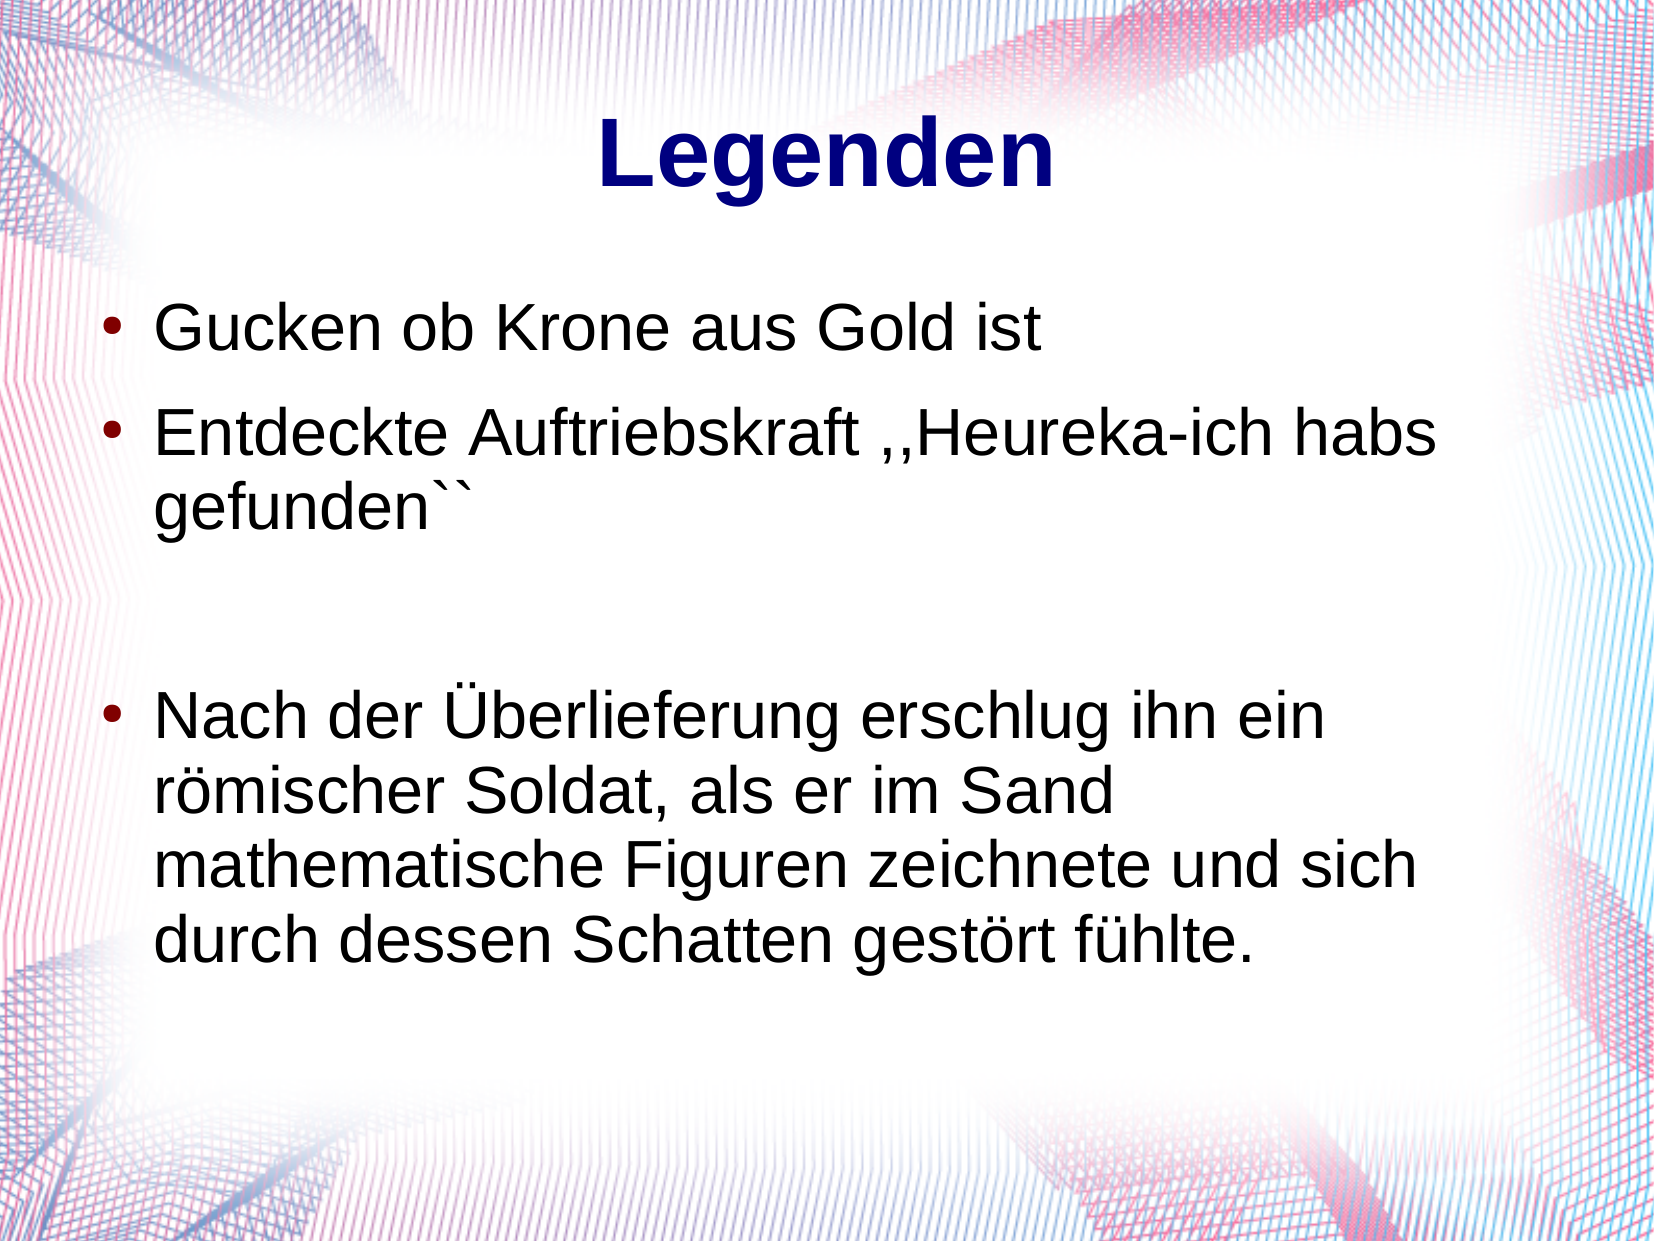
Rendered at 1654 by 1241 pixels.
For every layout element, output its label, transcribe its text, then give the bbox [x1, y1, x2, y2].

title Legenden [82, 49, 1571, 257]
picture [0, 0, 1654, 1241]
list Gucken ob Krone aus Gold ist Entdeckte Auftriebskraft ,,Heureka-ich habs gefunden`` Nach der Überlieferung erschlug ihn ein römischer Soldat, als er im Sand mathematische Figuren zeichnete und sich durch dessen Schatten gestört fühlte. [82, 290, 1571, 1109]
